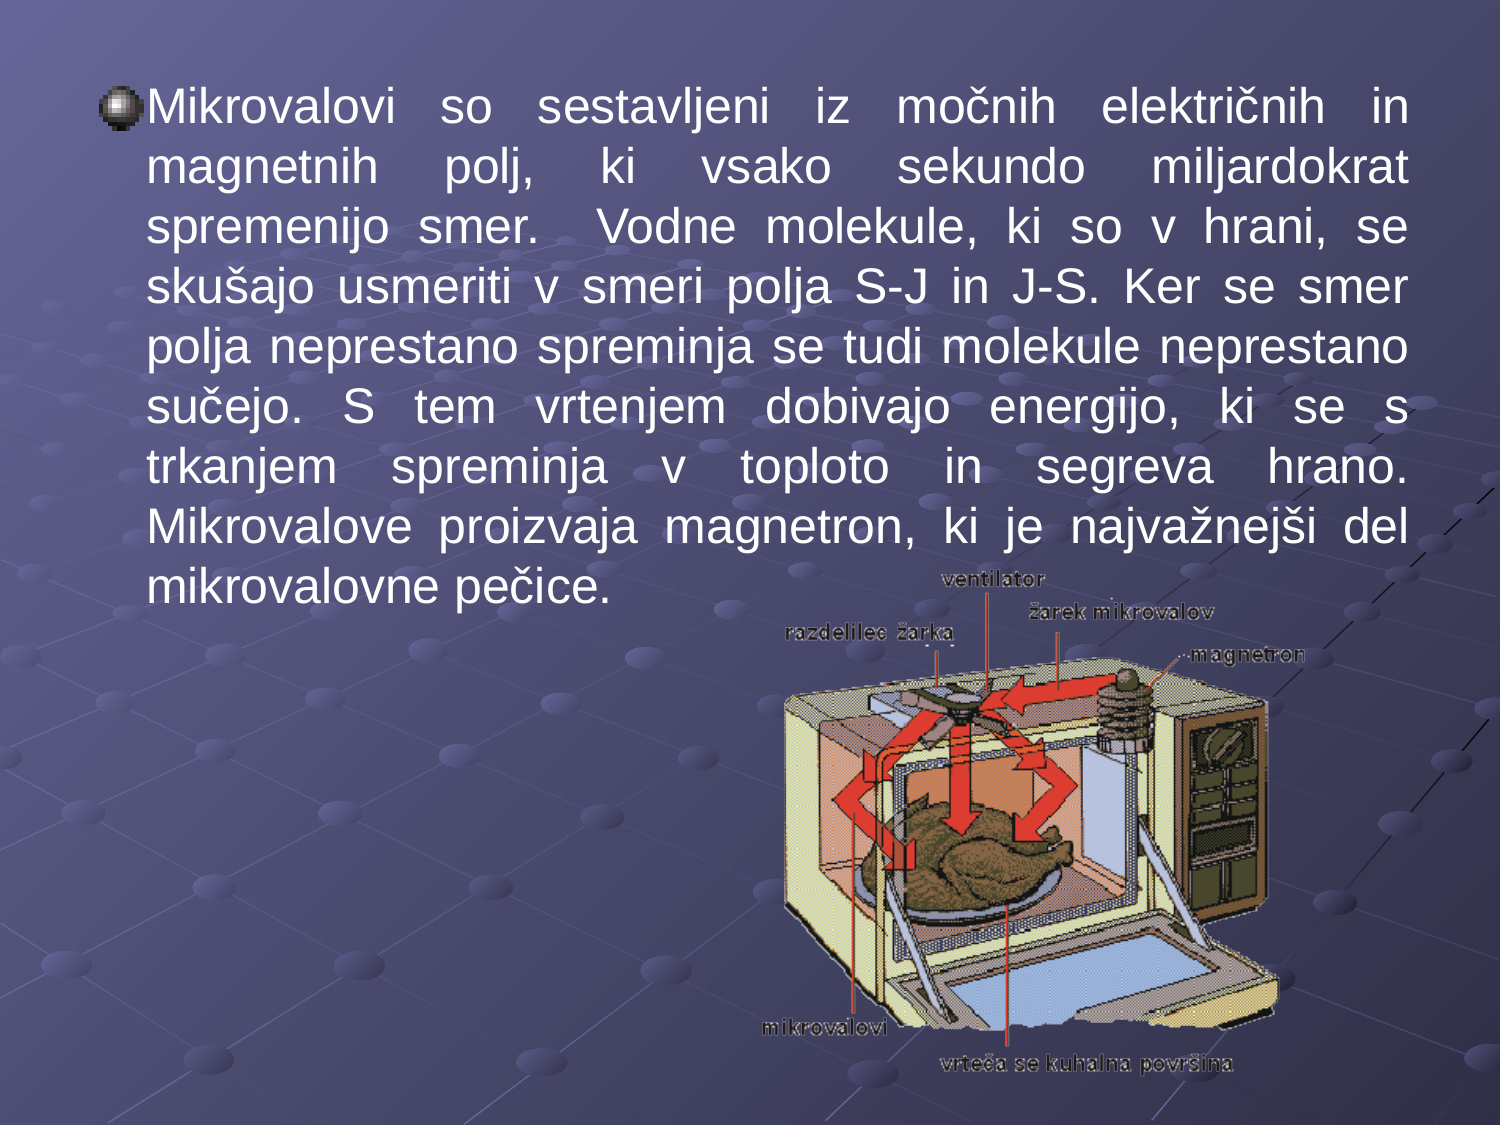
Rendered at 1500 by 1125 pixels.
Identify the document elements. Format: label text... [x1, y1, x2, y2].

picture [761, 562, 1306, 1096]
list Mikrovalovi so sestavljeni iz močnih električnih in magnetnih polj, ki vsako sekundo miljardokrat spremenijo smer. Vodne molekule, ki so v hrani, se skušajo usmeriti v smeri polja S-J in J-S. Ker se smer polja neprestano spreminja se tudi molekule neprestano sučejo. S tem vrtenjem dobivajo energijo, ki se s trkanjem spreminja v toploto in segreva hrano. Mikrovalove proizvaja magnetron, ki je najvažnejši del mikrovalovne pečice. [75, 66, 1425, 1007]
